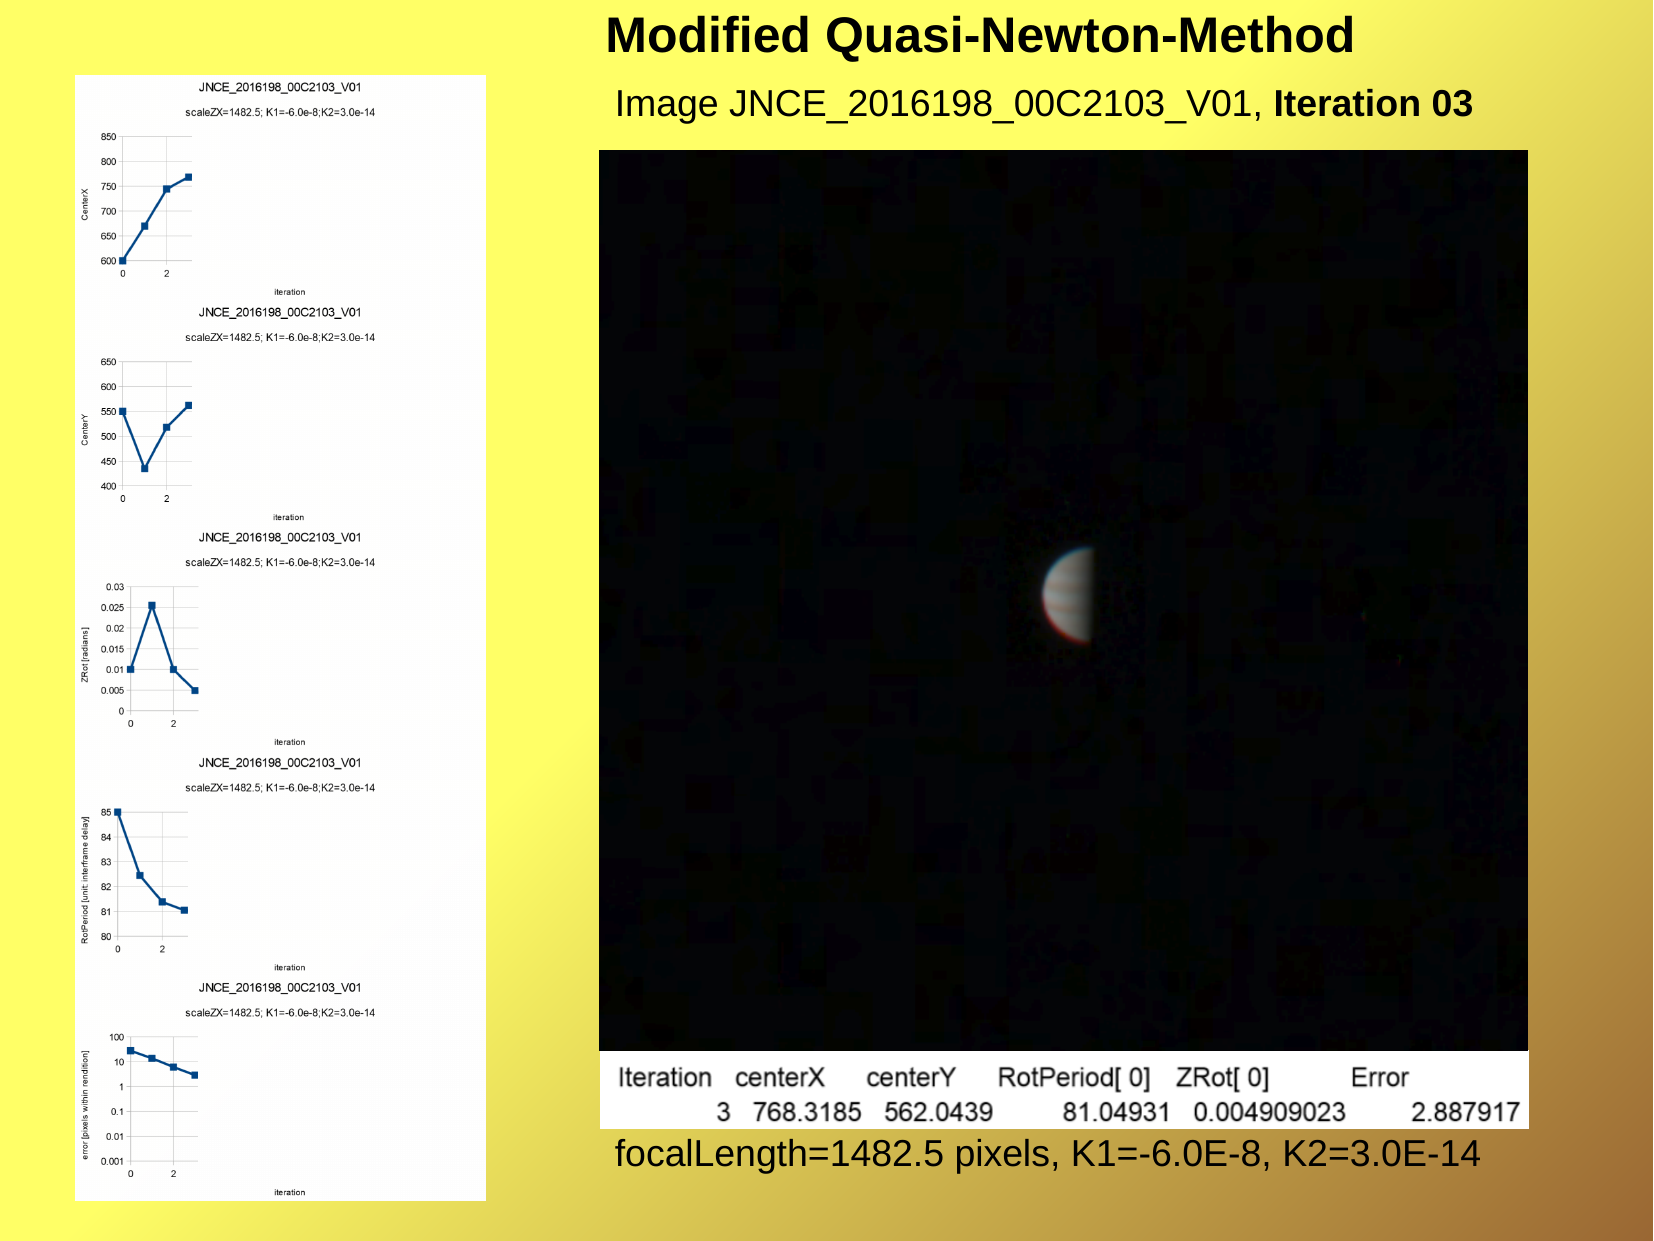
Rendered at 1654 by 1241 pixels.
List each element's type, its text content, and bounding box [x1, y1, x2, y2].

text_box Image JNCE_2016198_00C2103_V01, Iteration 03 [600, 75, 1516, 134]
picture [75, 75, 486, 1201]
picture [599, 150, 1529, 1129]
text_box focalLength=1482.5 pixels, K1=-6.0E-8, K2=3.0E-14 [600, 1125, 1545, 1182]
text_box Modified Quasi-Newton-Method [590, 0, 1565, 72]
